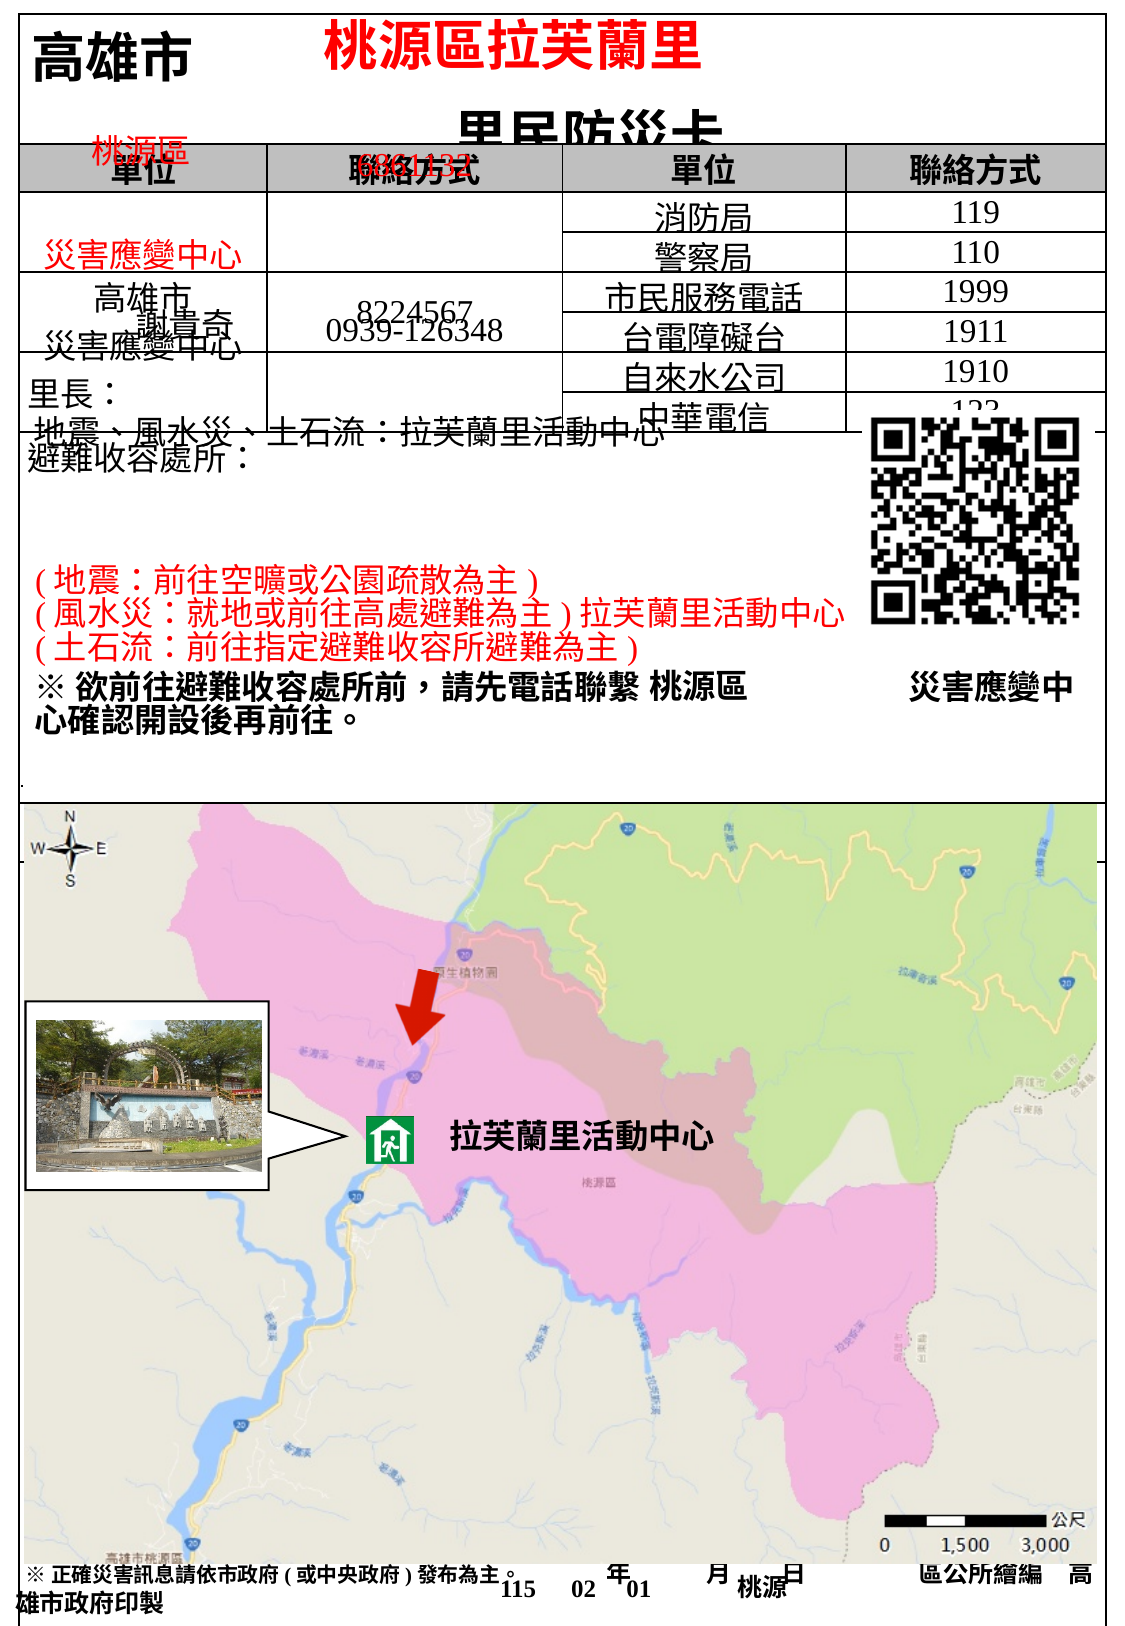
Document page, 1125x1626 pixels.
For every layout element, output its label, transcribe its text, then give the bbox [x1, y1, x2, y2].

text_box 拉芙蘭里活動中心 [434, 1107, 731, 1163]
list 0939-126348 [267, 291, 563, 372]
picture [862, 410, 1095, 638]
text_box 拉芙蘭里活動中心 [565, 585, 861, 640]
list 01 [610, 1571, 667, 1608]
title 桃源區拉芙蘭里 [265, 18, 763, 77]
list 桃源區 [616, 661, 783, 713]
list 地震、風水災、土石流：拉芙蘭里活動中心 [19, 410, 862, 488]
list 桃源 [670, 1568, 803, 1608]
text_box [25, 1001, 346, 1191]
list 桃源區 [44, 127, 238, 182]
list 115 [481, 1571, 551, 1608]
list 地震、風水災、土石流：拉芙蘭里活動中心 [1095, 410, 1106, 488]
picture [24, 804, 1097, 1564]
list 02 [552, 1571, 610, 1608]
list 謝貴奇 [108, 287, 262, 368]
list 6861132 [267, 126, 563, 207]
